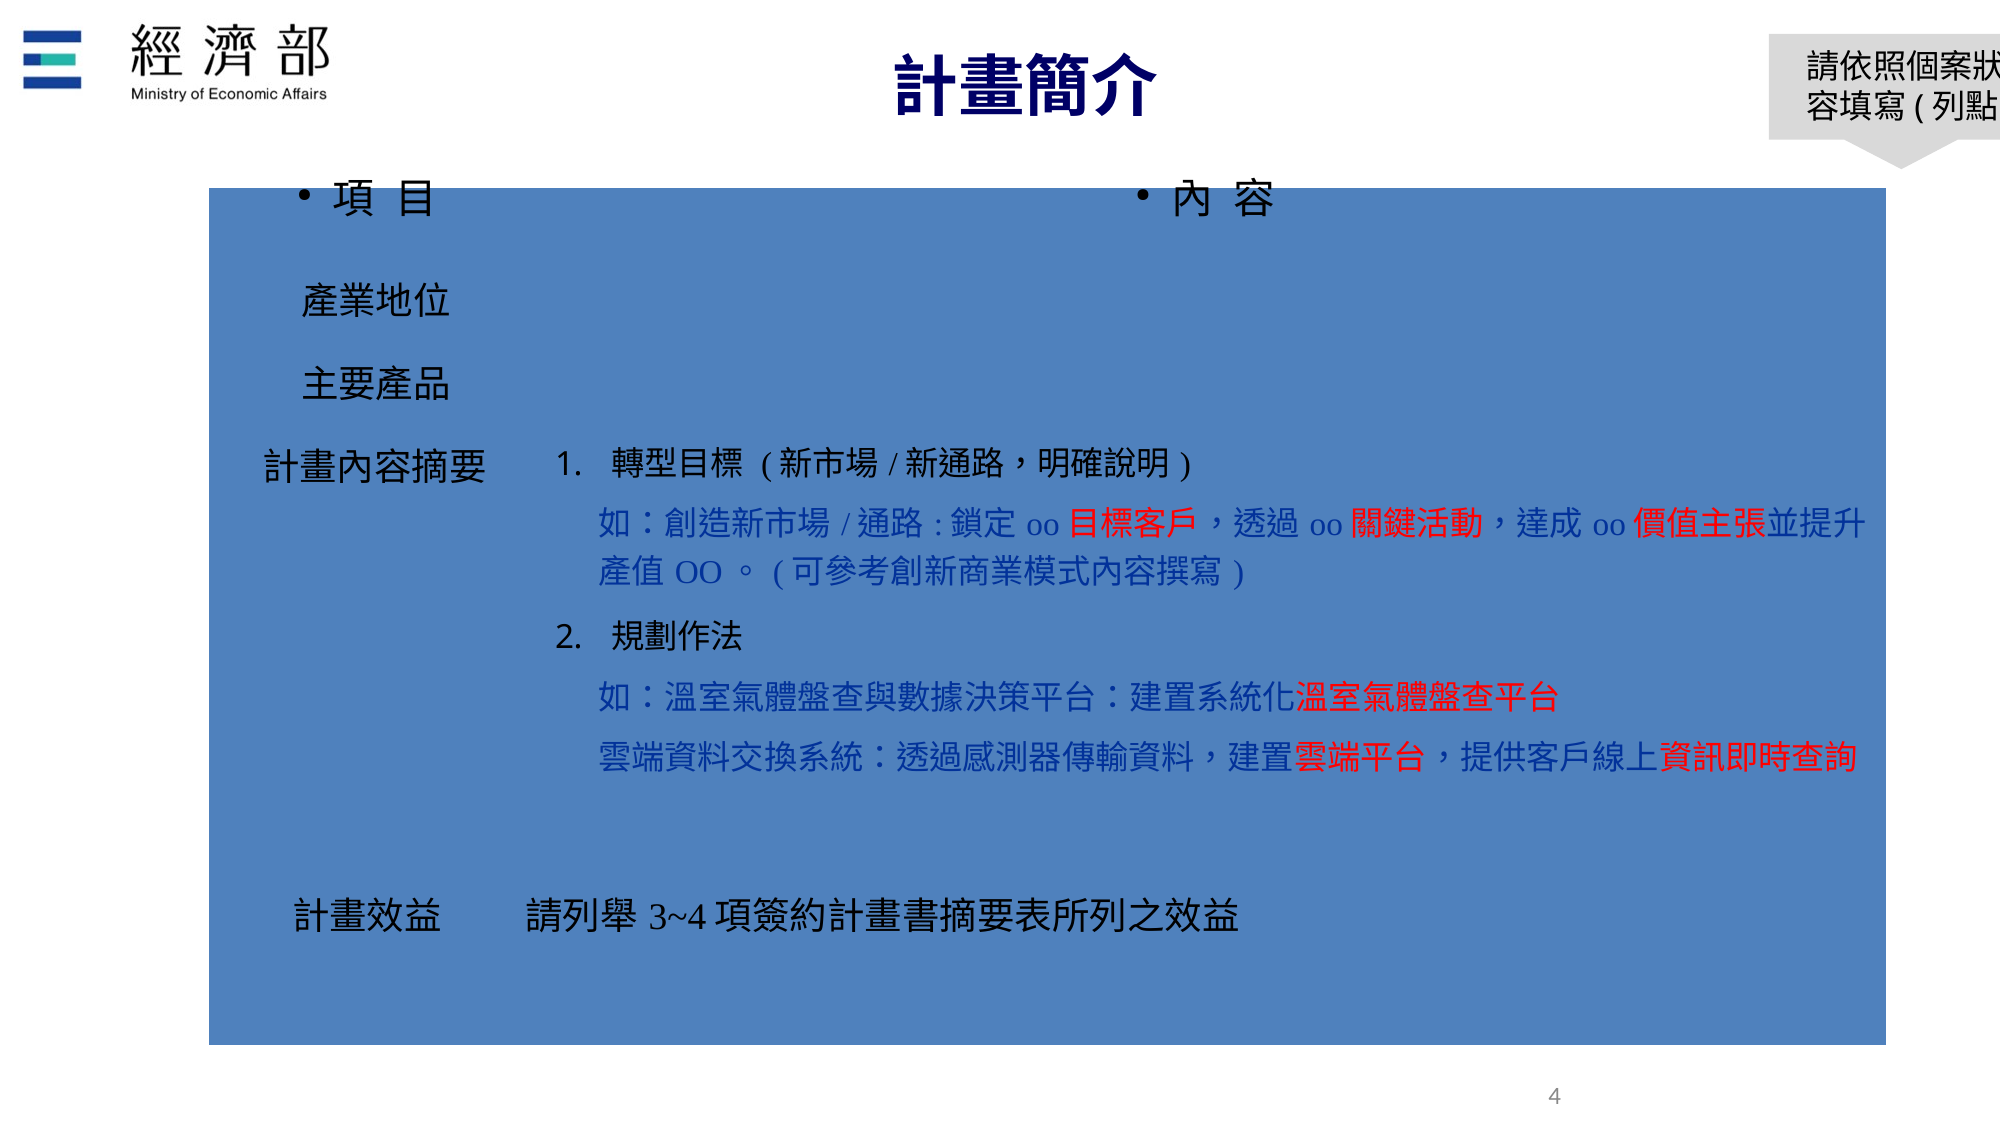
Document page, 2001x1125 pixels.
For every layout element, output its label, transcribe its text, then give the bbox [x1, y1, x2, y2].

table_header 項目 [354, 202, 367, 206]
table_header 項目 [354, 189, 367, 193]
table_header 內容 [1179, 190, 1190, 204]
text_box [1768, 33, 2000, 170]
text_box 請依照個案狀況修正範例內容填寫(列點、畫紅字) [1791, 37, 2000, 134]
title 計畫簡介 [350, 7, 1701, 160]
table_cell 轉型目標 (新市場/新通路，明確說明) 如：創造新市場/通路:鎖定oo目標客戶，透過oo關鍵活動，達成oo價值主張並提升產值OO。(可參考創新商業模式內容撰寫) 規劃作法 如：溫室氣體盤查與數據決策平台：建置系統化溫室氣體盤查平台 雲端資料交換系統：透過感測器傳輸資料，建置雲端平台，提供客戶線上資訊即時查詢 [525, 437, 1886, 886]
table_cell 產業地位 [209, 271, 525, 354]
table_header 項目 [354, 196, 367, 200]
table_cell 請列舉3~4項簽約計畫書摘要表所列之效益 [525, 886, 1886, 1045]
table_header 內容 [525, 188, 1886, 271]
table_header 項目 [405, 193, 427, 200]
table_header 項目 [209, 188, 525, 271]
table_cell 計畫內容摘要 [209, 437, 525, 886]
table_cell 主要產品 [209, 354, 525, 437]
table_header 項目 [405, 203, 427, 210]
table_cell [525, 271, 1886, 354]
table_cell 計畫效益 [209, 886, 525, 1045]
text_box 3 [1533, 1065, 2000, 1125]
table_cell [525, 354, 1886, 437]
